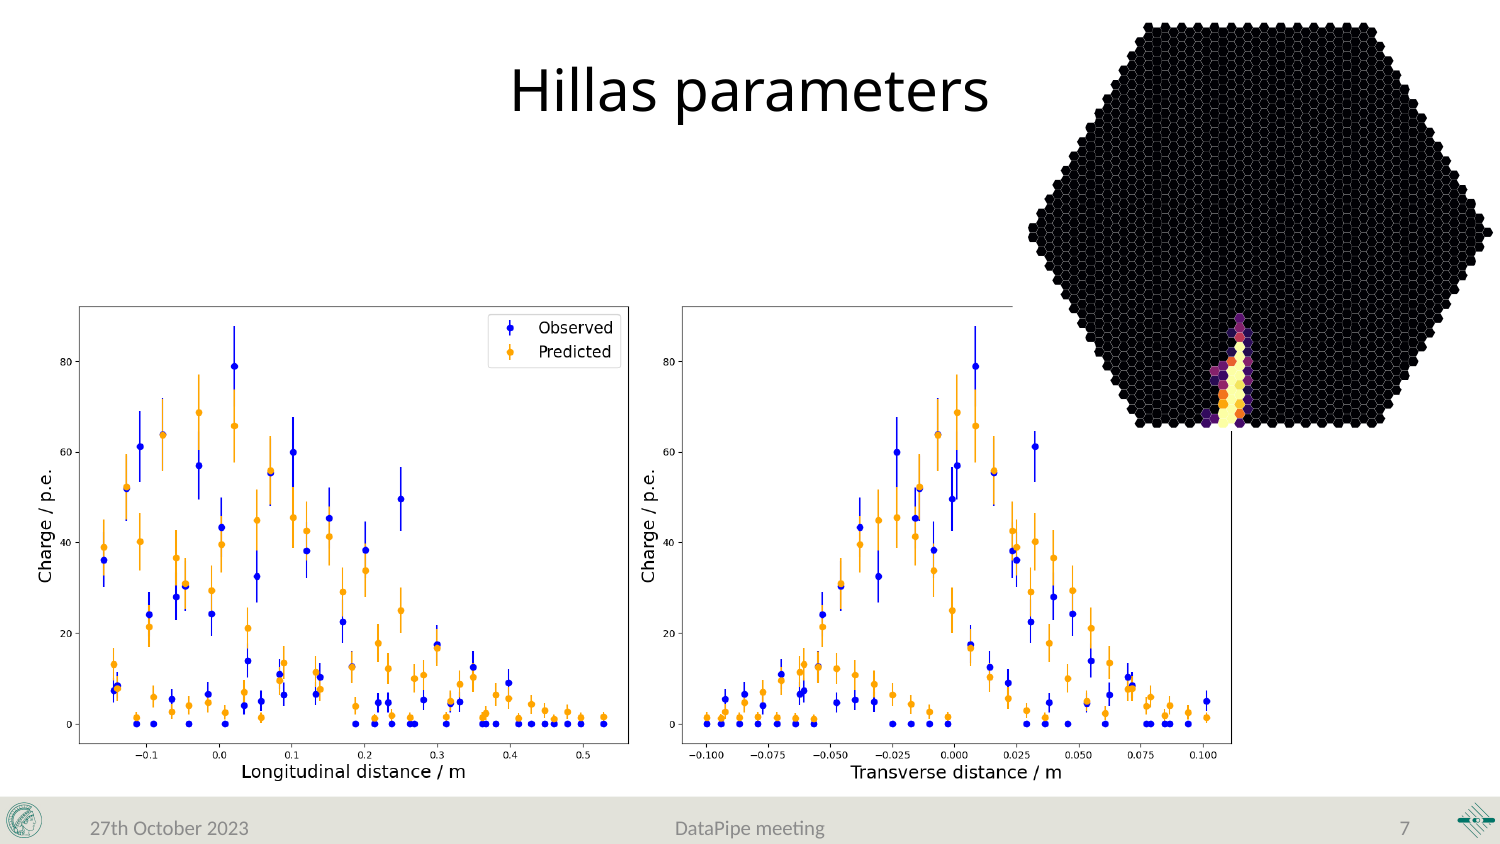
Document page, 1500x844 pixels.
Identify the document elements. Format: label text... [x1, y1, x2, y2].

text_box Hillas parameters [475, 45, 1012, 131]
slide_number 27th October 2023 [75, 809, 425, 844]
picture [0, 0, 1500, 844]
